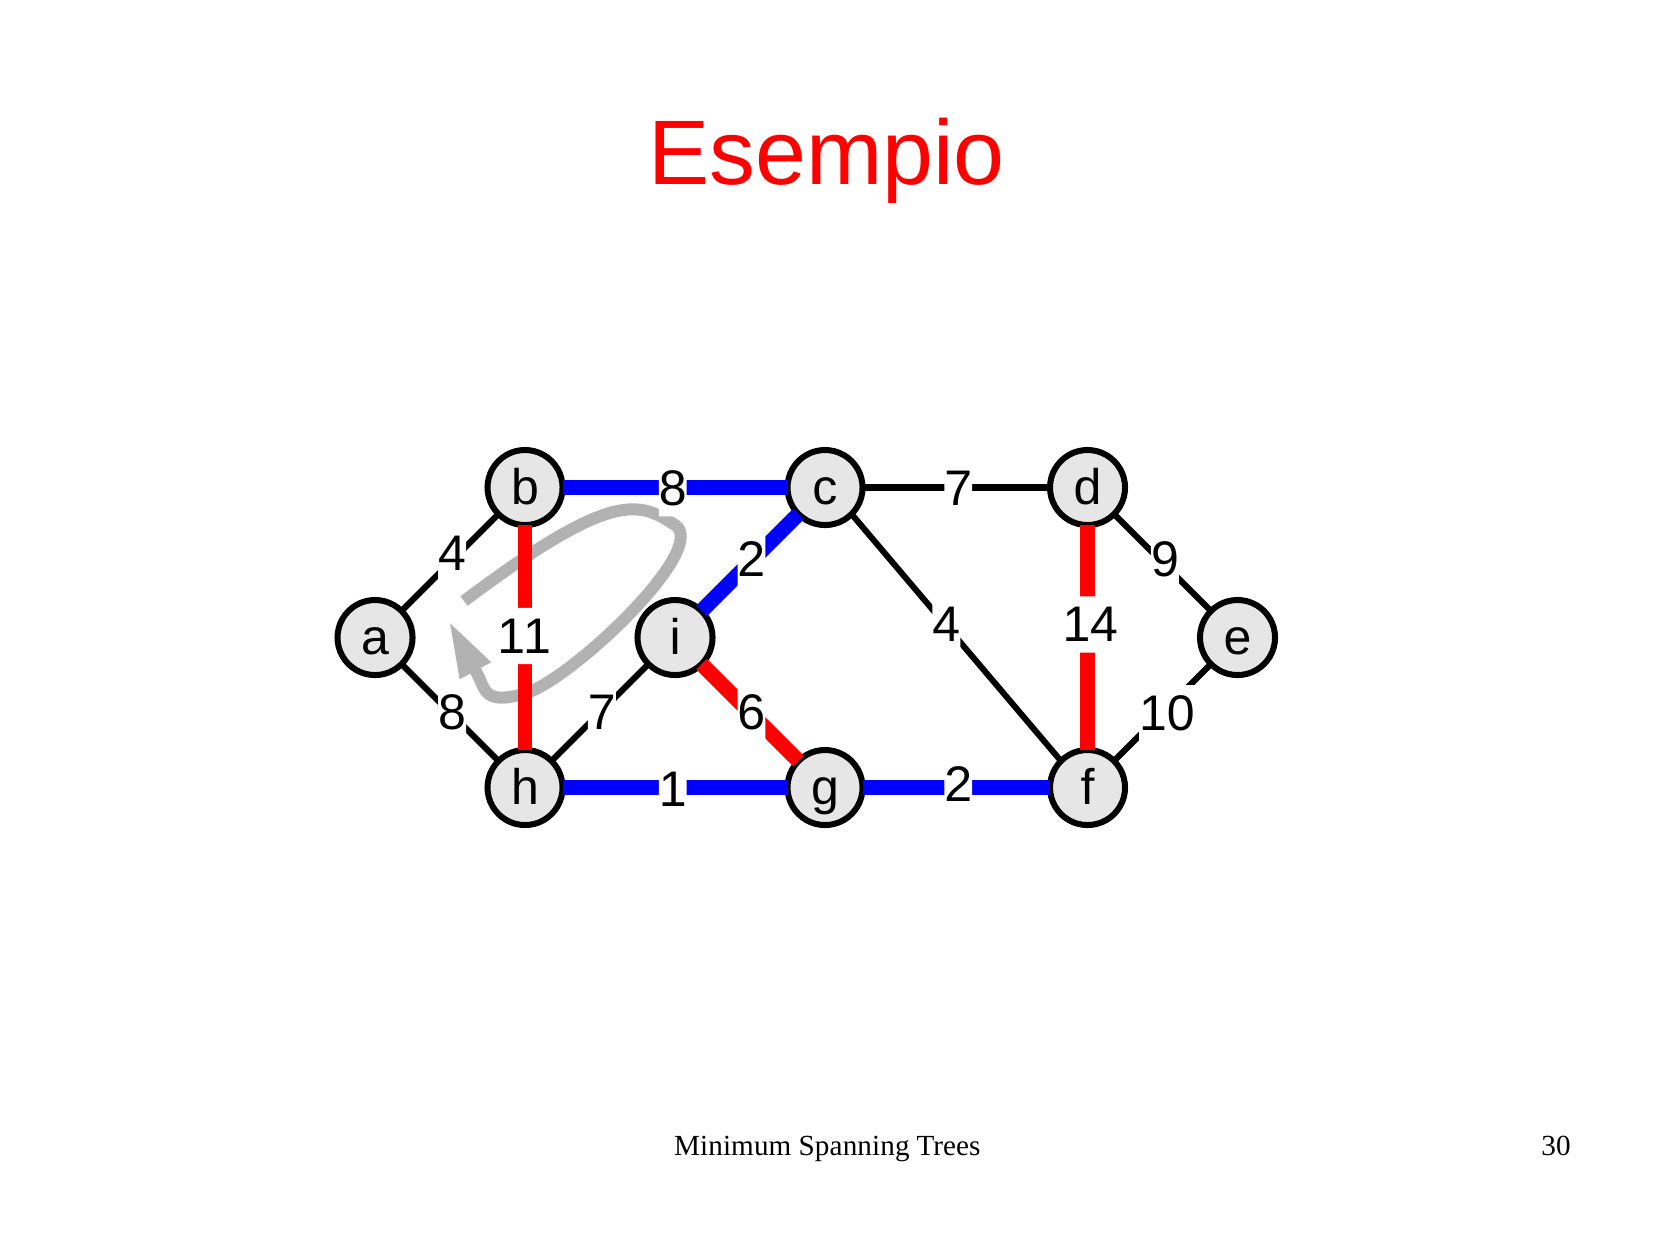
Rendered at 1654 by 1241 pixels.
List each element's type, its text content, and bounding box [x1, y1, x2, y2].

text_box 7 [587, 684, 616, 742]
text_box 8 [438, 684, 467, 741]
text_box 14 [1062, 596, 1119, 653]
text_box 4 [438, 525, 467, 582]
text_box d [1050, 450, 1126, 525]
text_box c [788, 450, 863, 526]
text_box 7 [944, 460, 973, 517]
text_box e [1200, 600, 1276, 676]
text_box 1 [658, 761, 687, 818]
text_box 9 [1150, 531, 1179, 588]
text_box f [1050, 750, 1126, 826]
title Esempio [82, 49, 1571, 257]
text_box 2 [944, 756, 973, 813]
text_box b [487, 450, 563, 525]
text_box 6 [737, 684, 766, 742]
text_box 10 [1139, 685, 1195, 742]
text_box 11 [497, 607, 557, 665]
text_box 8 [658, 460, 687, 517]
text_box h [487, 750, 563, 826]
text_box 2 [737, 531, 766, 588]
text_box g [788, 750, 863, 826]
text_box a [337, 600, 413, 676]
text_box 4 [932, 596, 961, 653]
text_box i [637, 600, 713, 676]
